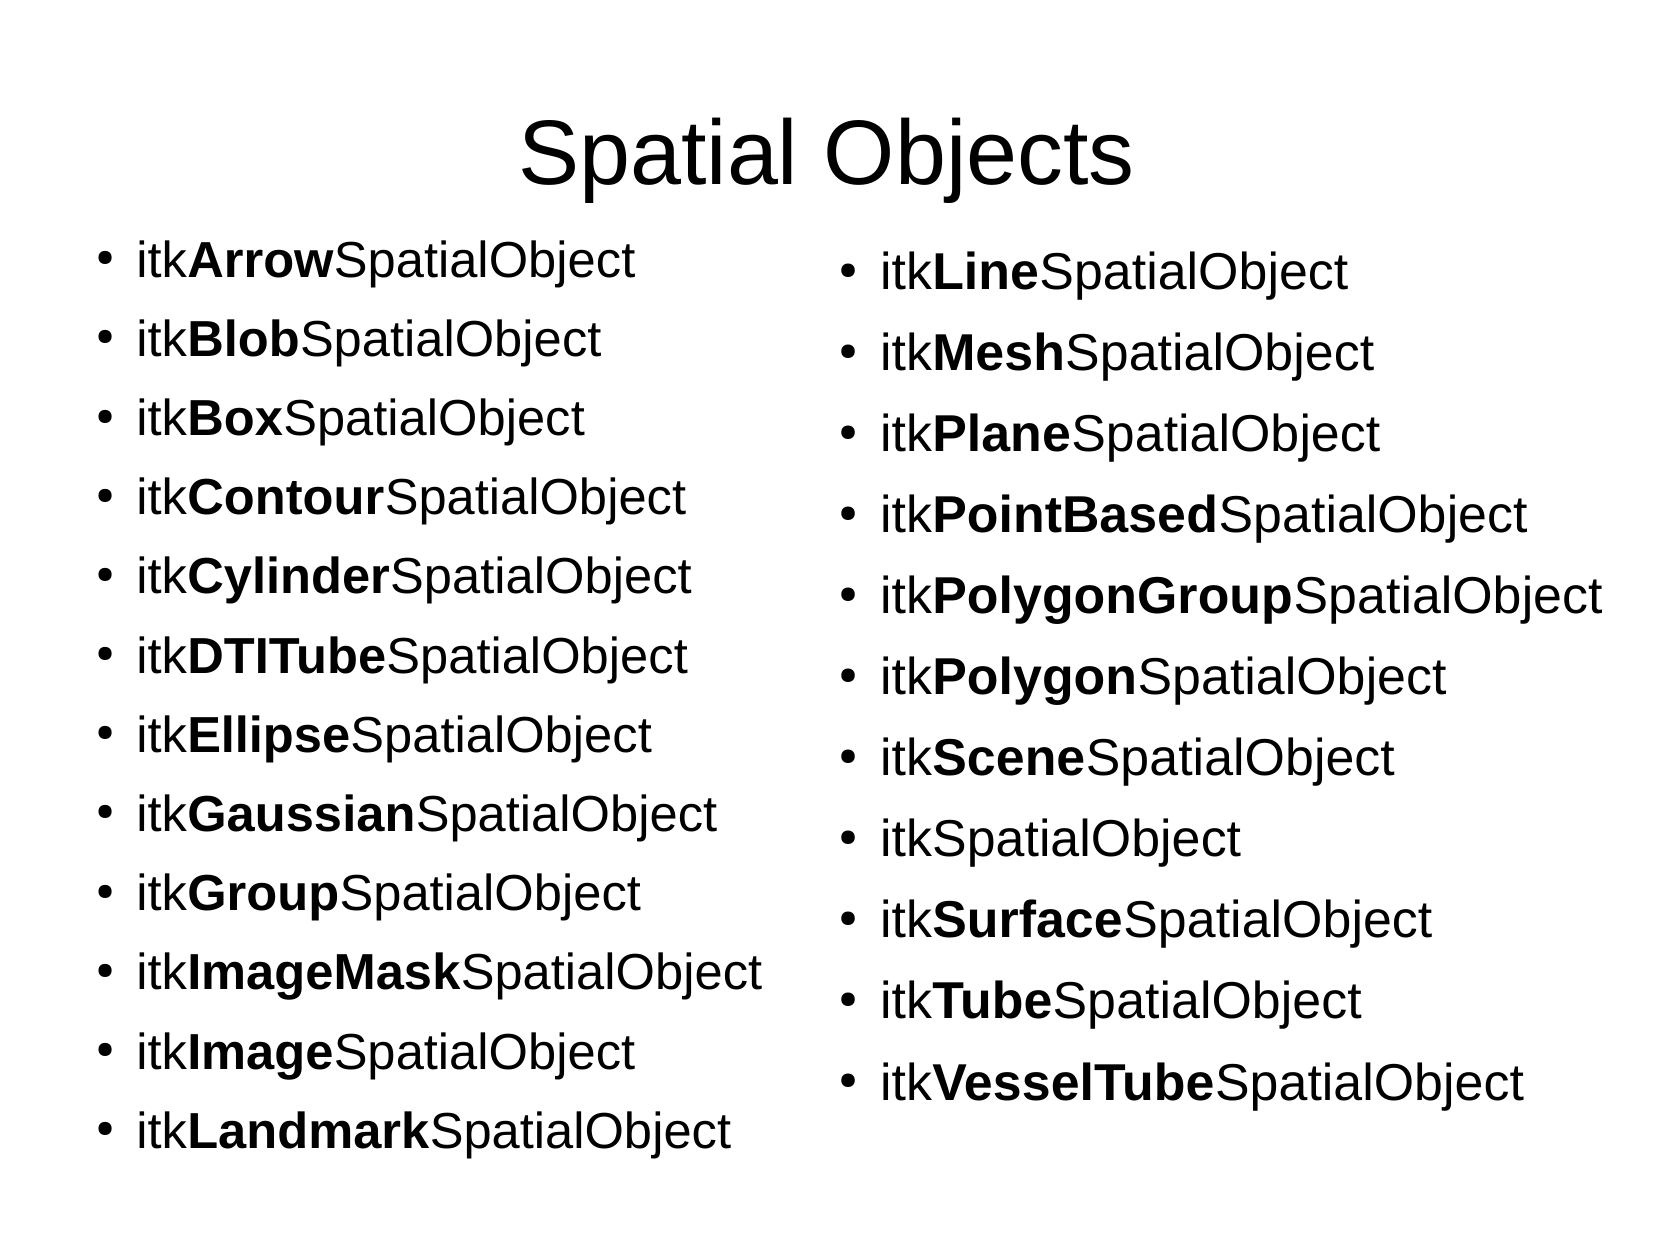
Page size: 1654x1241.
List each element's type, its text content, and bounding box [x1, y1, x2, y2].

title Spatial Objects [82, 49, 1571, 242]
list itkArrowSpatialObject itkBlobSpatialObject itkBoxSpatialObject itkContourSpatialObject itkCylinderSpatialObject itkDTITubeSpatialObject itkEllipseSpatialObject itkGaussianSpatialObject itkGroupSpatialObject itkImageMaskSpatialObject itkImageSpatialObject itkLandmarkSpatialObject [82, 231, 826, 1179]
list itkLineSpatialObject itkMeshSpatialObject itkPlaneSpatialObject itkPointBasedSpatialObject itkPolygonGroupSpatialObject itkPolygonSpatialObject itkSceneSpatialObject itkSpatialObject itkSurfaceSpatialObject itkTubeSpatialObject itkVesselTubeSpatialObject [825, 242, 1613, 1181]
